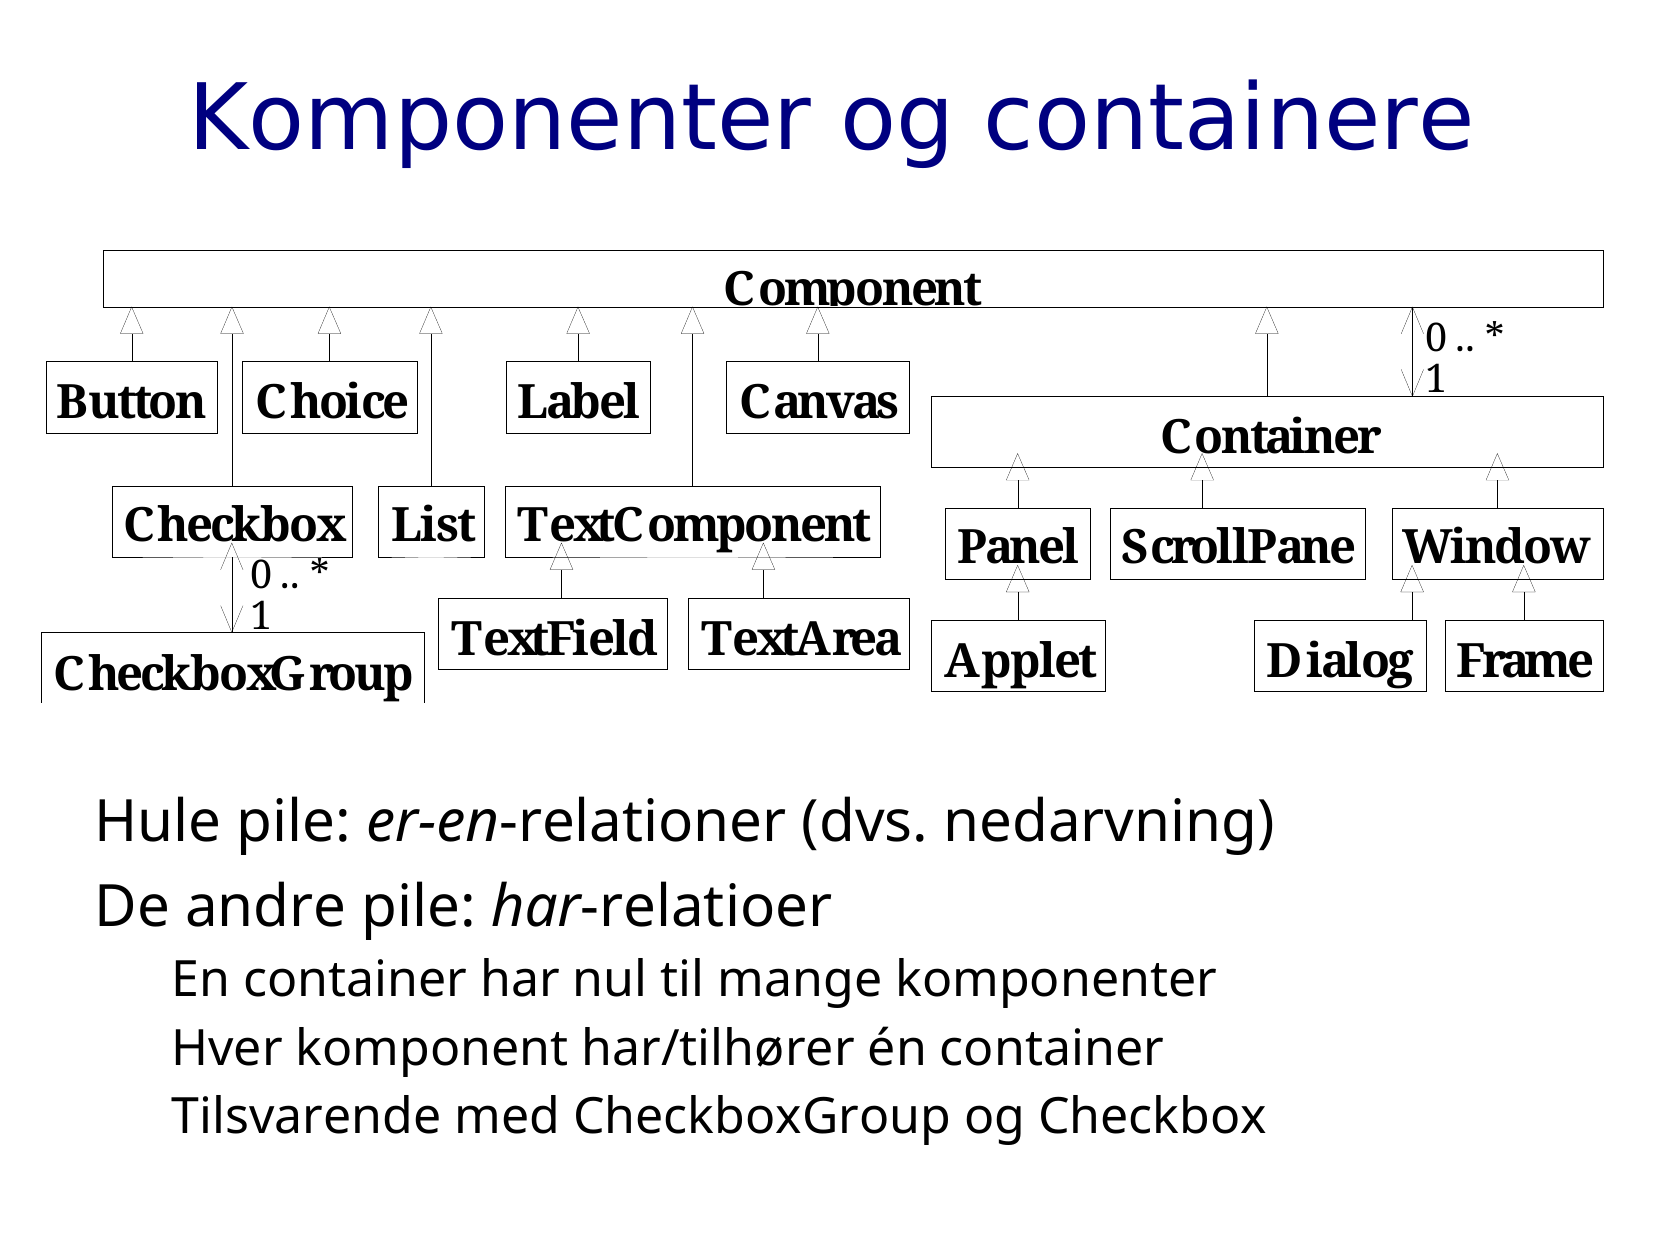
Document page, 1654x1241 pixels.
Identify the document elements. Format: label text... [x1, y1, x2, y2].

chart [28, 229, 1624, 703]
title Komponenter og containere [105, 14, 1549, 222]
list Hule pile: er-en-relationer (dvs. nedarvning) De andre pile: har-relatioer En container har nul til mange komponenter Hver komponent har/tilhører én container Tilsvarende med CheckboxGroup og Checkbox [76, 778, 1573, 1118]
